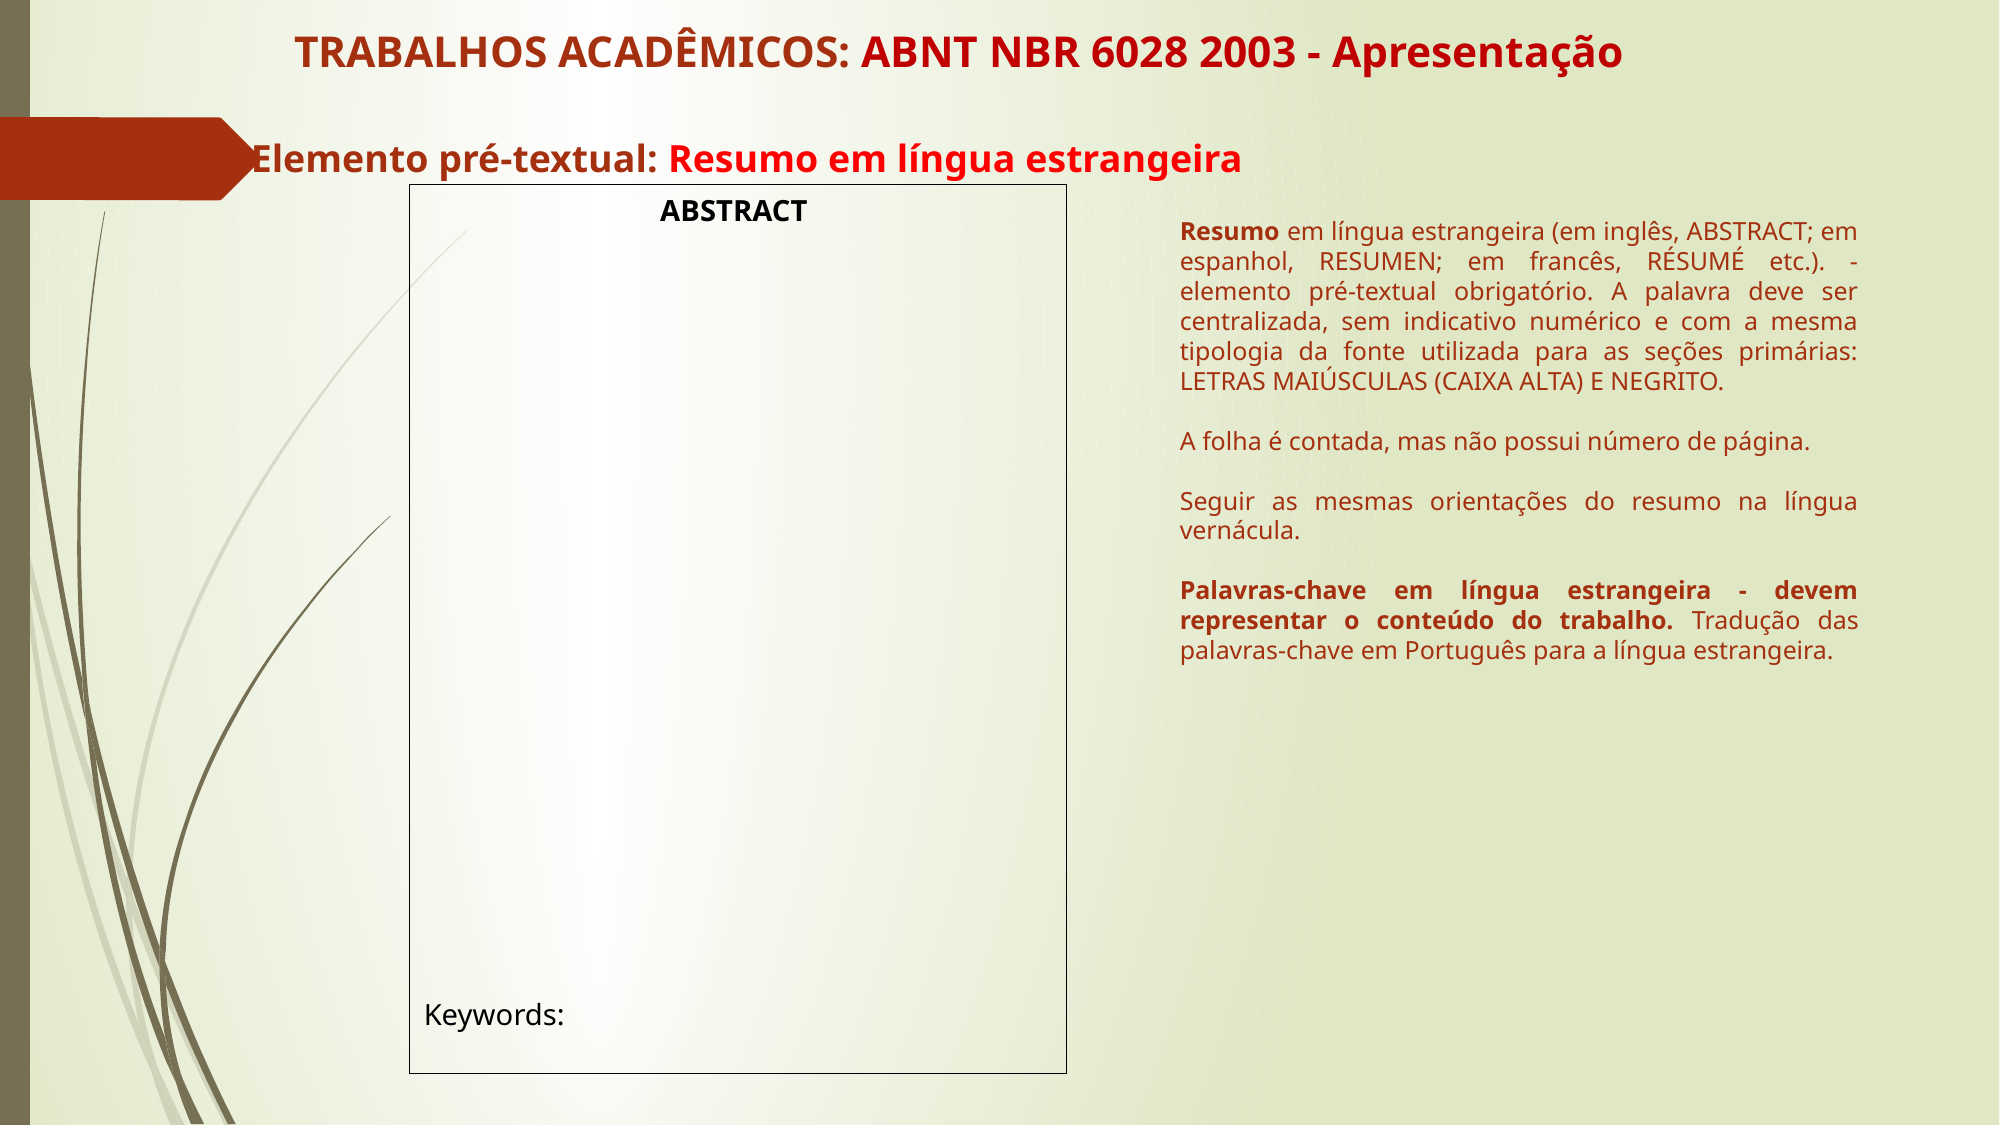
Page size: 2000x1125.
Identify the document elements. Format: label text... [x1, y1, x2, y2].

text_box TRABALHOS ACADÊMICOS: ABNT NBR 6028 2003 - Apresentação [279, 17, 1854, 109]
text_box Elemento pré-textual: Resumo em língua estrangeira [236, 127, 1268, 188]
text_box Resumo em língua estrangeira (em inglês, ABSTRACT; em espanhol, RESUMEN; em francês, RÉSUMÉ etc.). - elemento pré-textual obrigatório. A palavra deve ser centralizada, sem indicativo numérico e com a mesma tipologia da fonte utilizada para as seções primárias: LETRAS MAIÚSCULAS (CAIXA ALTA) E NEGRITO. A folha é contada, mas não possui número de página. Seguir as mesmas orientações do resumo na língua vernácula. Palavras-chave em língua estrangeira - devem representar o conteúdo do trabalho. Tradução das palavras-chave em Português para a língua estrangeira. [1165, 208, 1874, 673]
text_box ABSTRACT Keywords: [409, 188, 1067, 1074]
